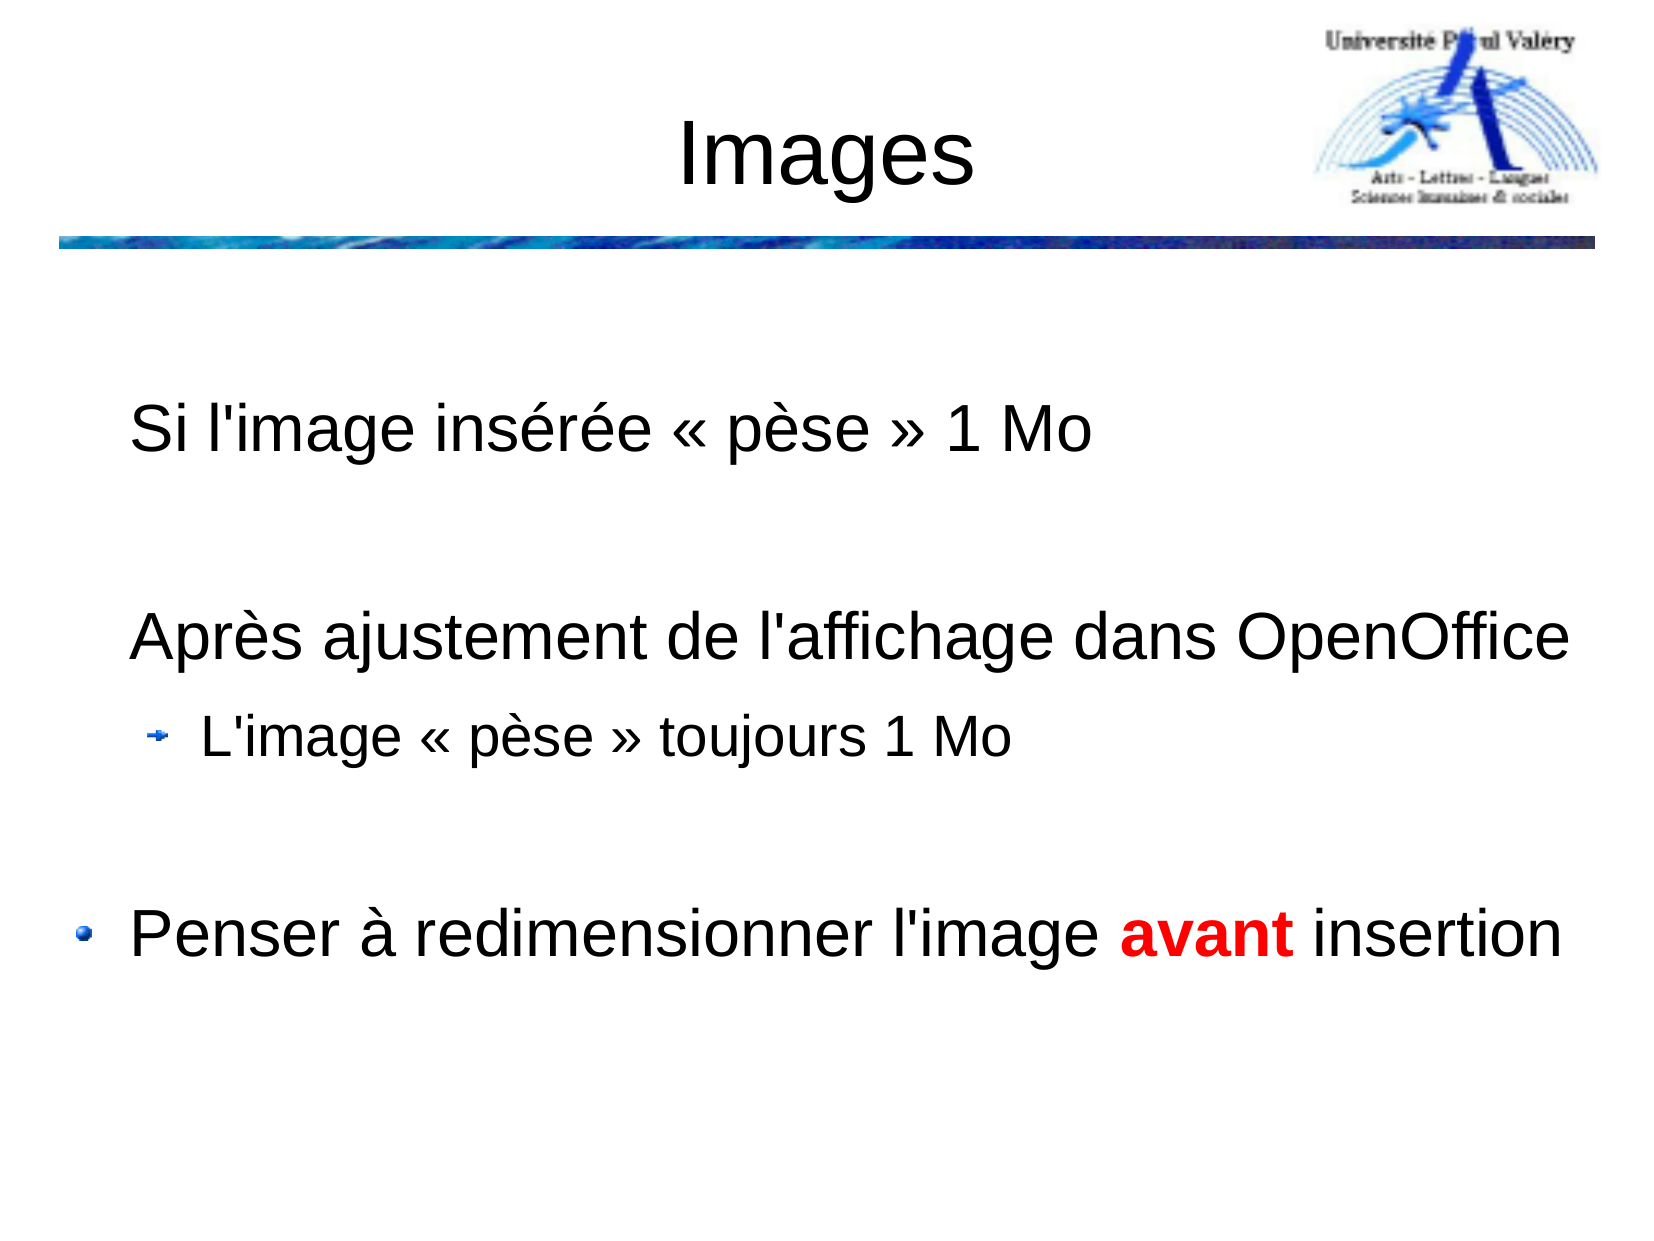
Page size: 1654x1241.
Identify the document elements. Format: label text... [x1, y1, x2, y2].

picture [59, 236, 81, 244]
picture [1262, 0, 1654, 253]
list Si l'image insérée « pèse » 1 Mo Après ajustement de l'affichage dans OpenOffice L'image « pèse » toujours 1 Mo Penser à redimensionner l'image avant insertion [59, 390, 1625, 1065]
title Images [82, 49, 1571, 257]
